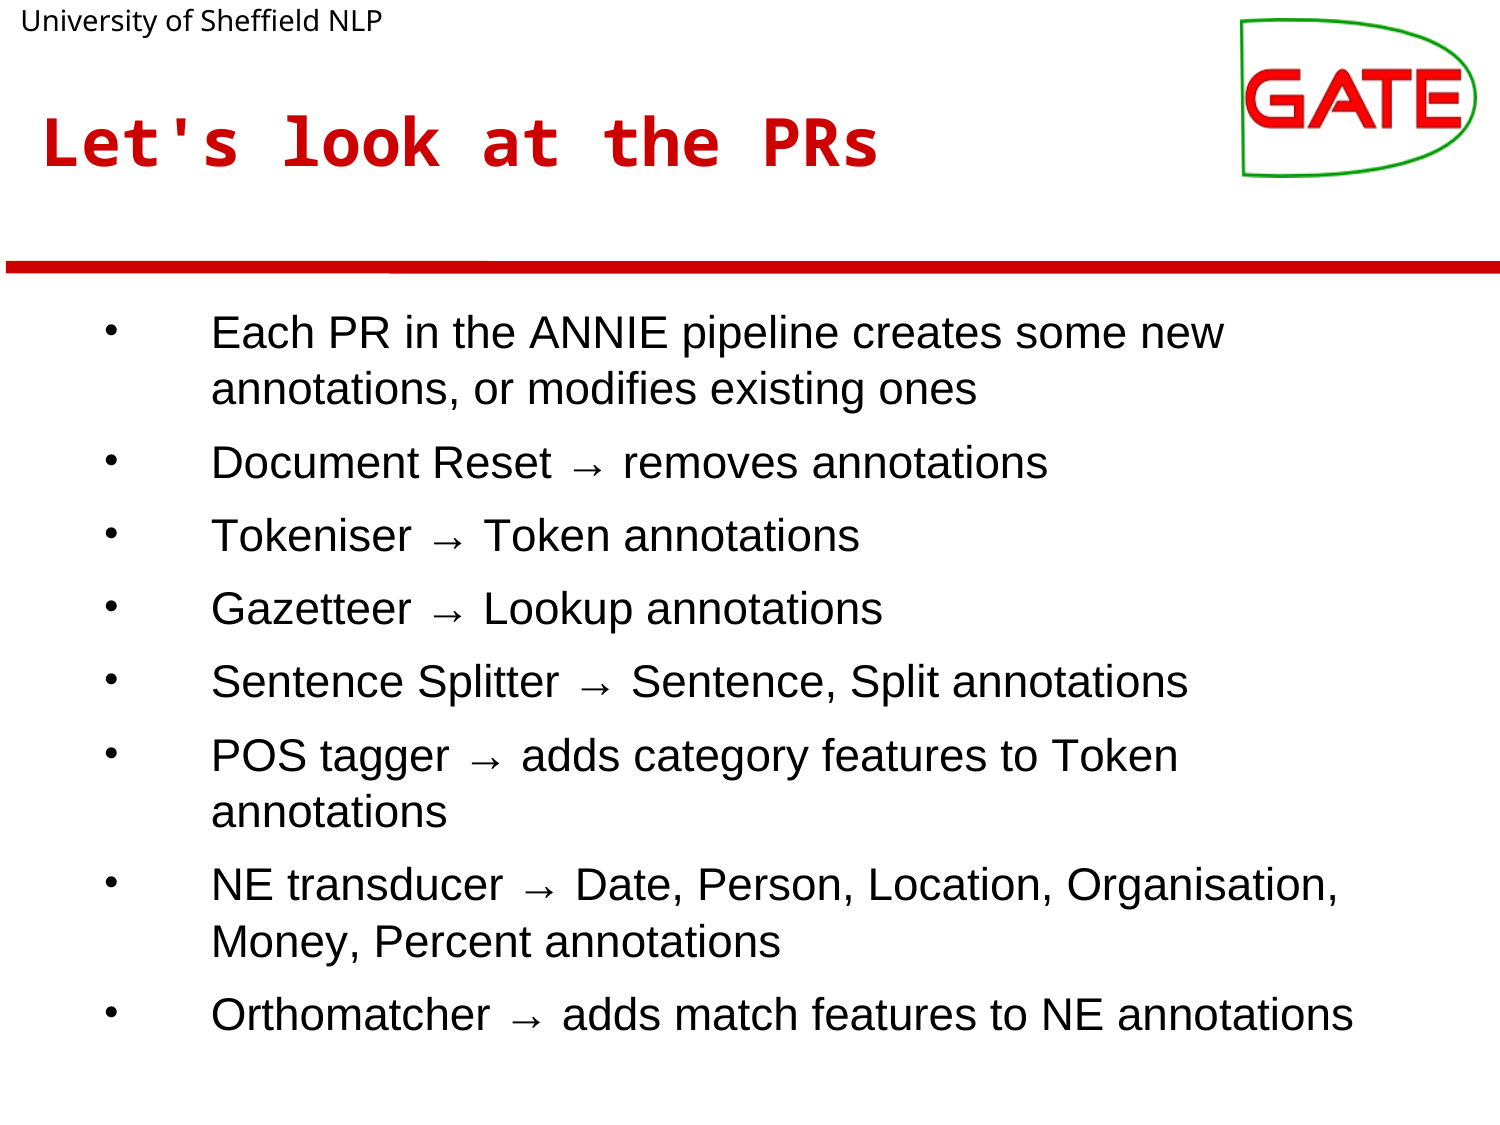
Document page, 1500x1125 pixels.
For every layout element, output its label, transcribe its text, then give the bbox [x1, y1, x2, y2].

picture [1240, 18, 1477, 178]
text_box Let's look at the PRs [41, 66, 1388, 221]
text_box Each PR in the ANNIE pipeline creates some new annotations, or modifies existing ones Document Reset → removes annotations Tokeniser → Token annotations Gazetteer → Lookup annotations Sentence Splitter → Sentence, Split annotations POS tagger → adds category features to Token annotations NE transducer → Date, Person, Location, Organisation, Money, Percent annotations Orthomatcher → adds match features to NE annotations [88, 293, 1435, 1093]
